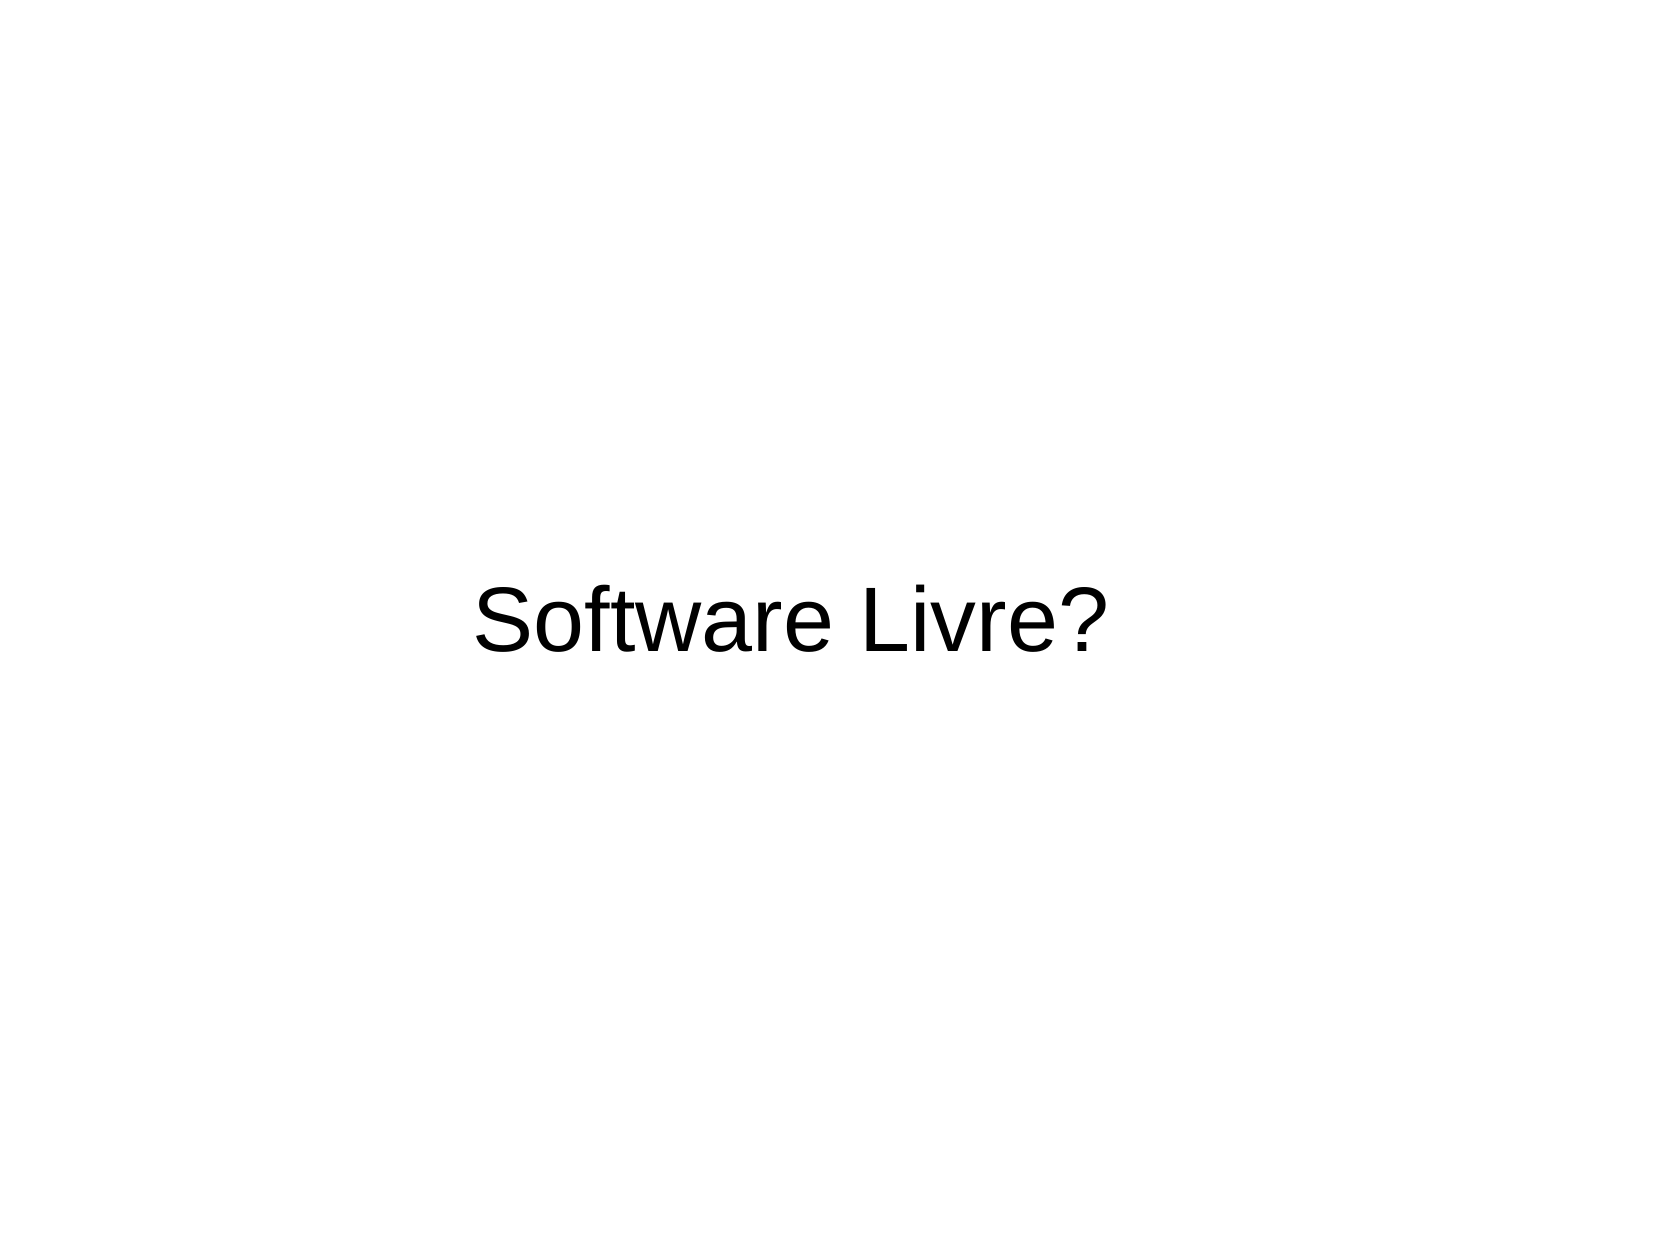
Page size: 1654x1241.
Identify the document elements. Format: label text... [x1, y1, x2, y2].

title Software Livre? [47, 523, 1536, 717]
